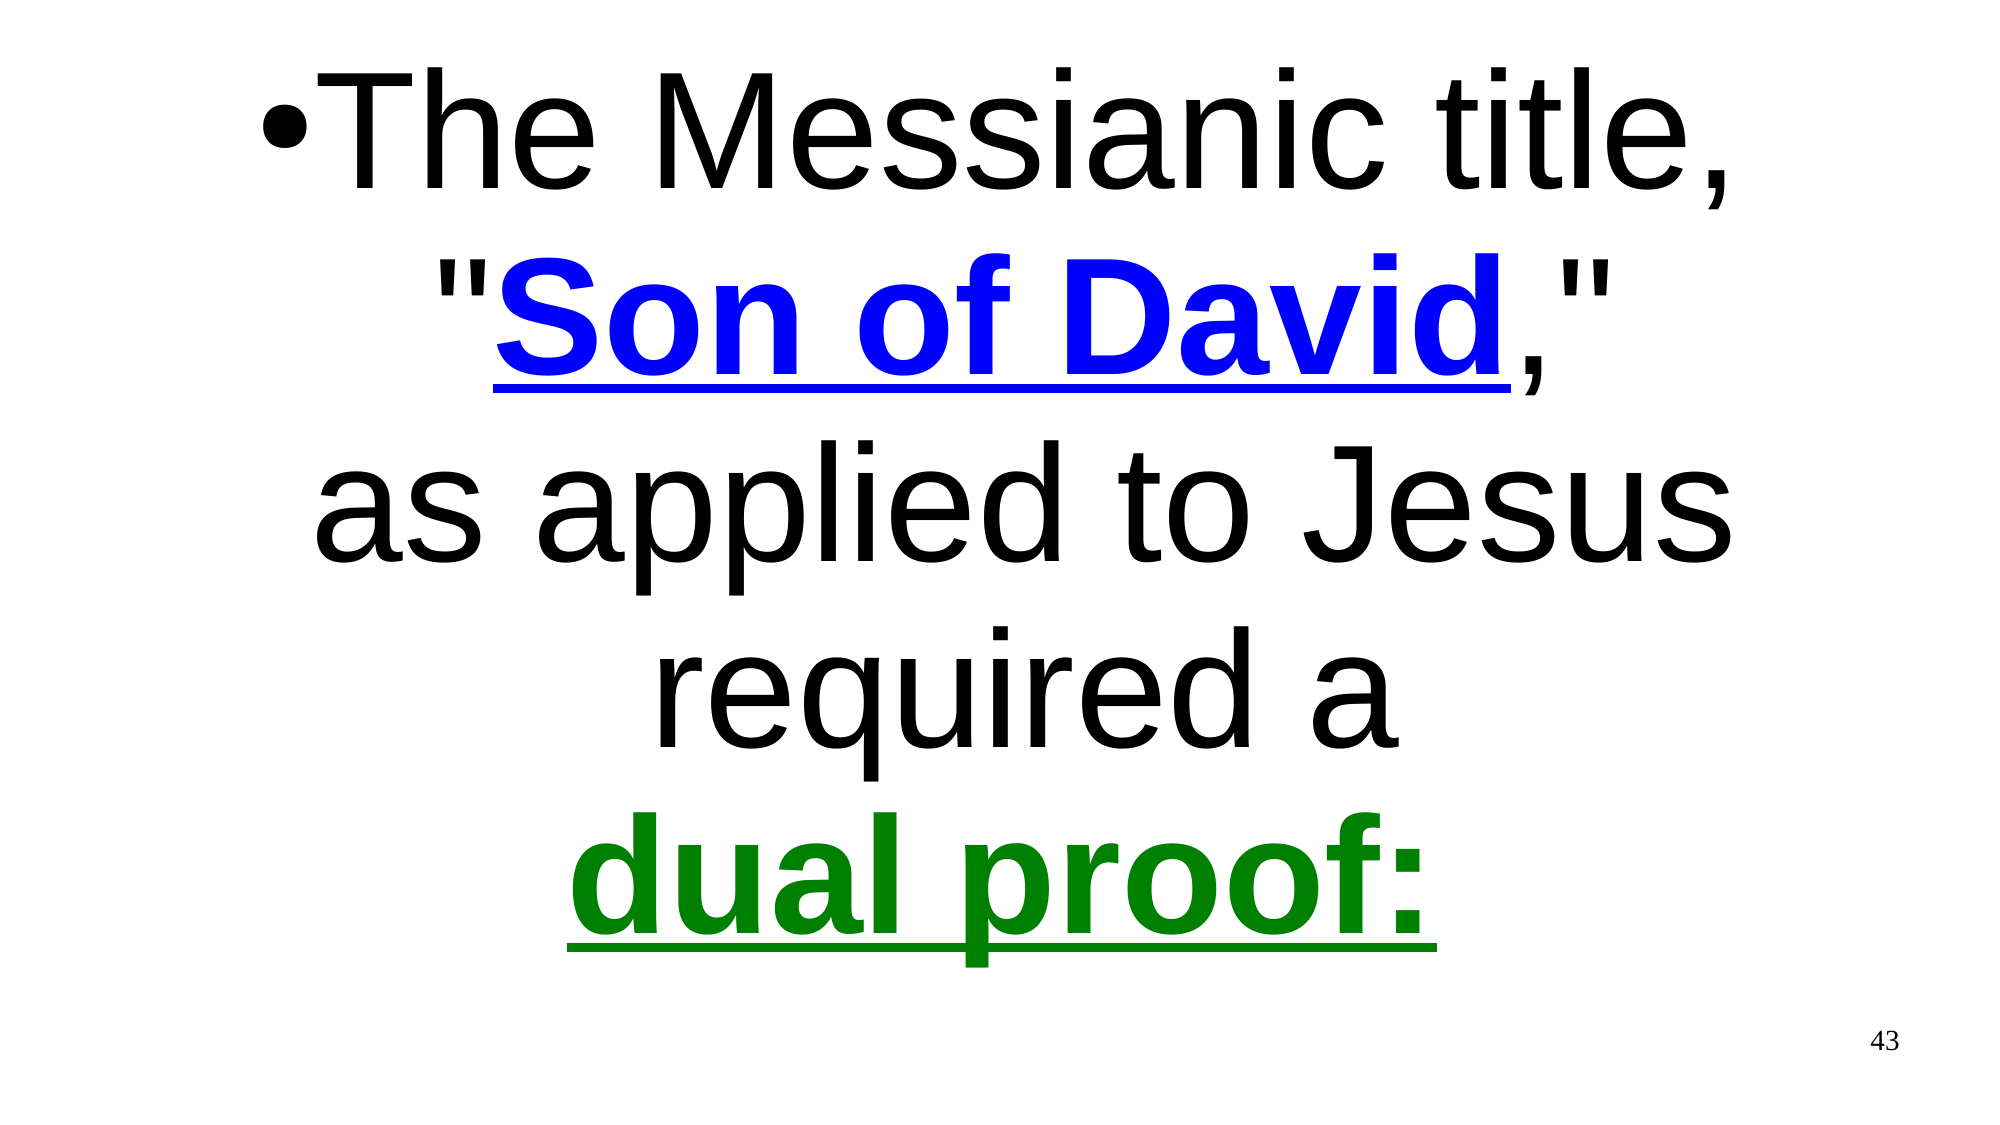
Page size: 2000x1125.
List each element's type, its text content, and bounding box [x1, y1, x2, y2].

list The Messianic title, "Son of David," as applied to Jesus required a dual proof: [37, 37, 1988, 1125]
